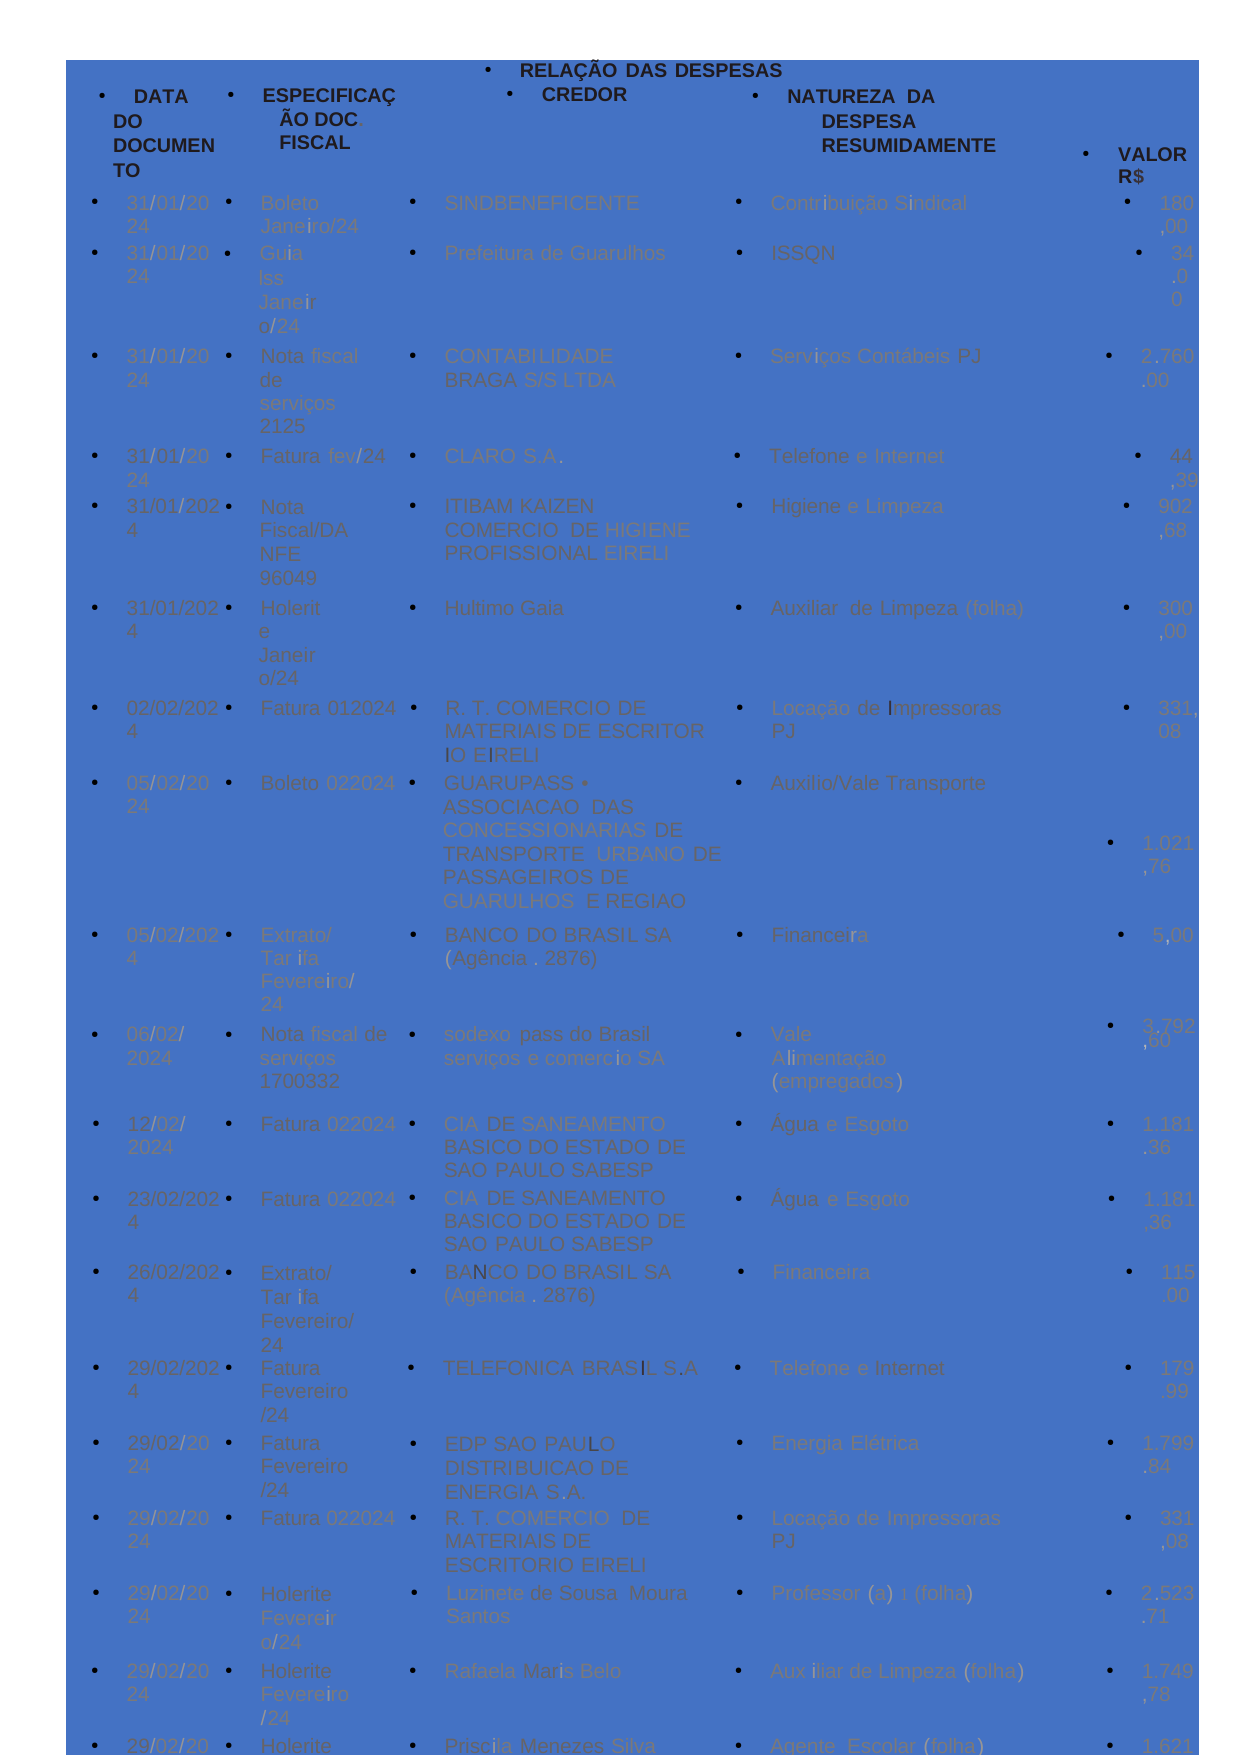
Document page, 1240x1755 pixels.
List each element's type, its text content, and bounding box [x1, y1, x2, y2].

table_cell 1.621.16 [1029, 1735, 1199, 1755]
table_cell Priscila Menezes Silva [405, 1735, 731, 1755]
table_cell VALOR R$ [1029, 144, 1199, 191]
table_cell 1.749,78 [1029, 1660, 1199, 1735]
table_cell 31/01/2024 [66, 241, 220, 345]
table_cell 05/02/2024 [66, 772, 220, 923]
table_cell GUARUPASS • ASSOCIACAO DAS CONCESSIONARIAS DE TRANSPORTE URBANO DE PASSAGEIROS DE GUARULHOS E REGIAO [405, 772, 731, 923]
table_cell Holerite Fevereiro/ 24 [220, 1735, 405, 1755]
table_cell Rafaela Maris Belo [405, 1660, 731, 1735]
table_cell Agente Escolar (folha) [731, 1735, 1029, 1755]
table_cell CIA DE SANEAMENTO BASICO DO ESTADO DE SAO PAULO SABESP [405, 1112, 731, 1187]
table_cell 902 ,68 [1029, 495, 1199, 597]
table_cell 12/02/ 2024 [66, 1112, 220, 1187]
table_cell Financeira [731, 1261, 1029, 1357]
table_cell 115.00 [1029, 1261, 1199, 1357]
table_cell 1.181.36 [1029, 1112, 1199, 1187]
table_cell 2.523.71 [1029, 1582, 1199, 1660]
table_cell 02/02/2024 [66, 697, 220, 772]
table_cell 300,00 [1029, 597, 1199, 697]
table_cell Serviços Contábeis PJ [731, 345, 1029, 445]
table_cell 1.799.84 [1029, 1432, 1199, 1507]
table_cell Financeira [731, 923, 1029, 1023]
table_cell BANCO DO BRASIL SA (Agência . 2876) [405, 1261, 731, 1357]
table_cell CIA DE SANEAMENTO BASICO DO ESTADO DE SAO PAULO SABESP [405, 1187, 731, 1261]
table_cell 31/01/2024 [66, 445, 220, 495]
table_cell DATA DO DOCUMENTO [66, 84, 220, 191]
table_cell 34.00 [1029, 241, 1199, 345]
table_cell Fatura Fevereiro/24 [220, 1357, 405, 1432]
table_cell 3.792,60 [1029, 1023, 1199, 1052]
table_cell Nota fiscal de serviços 1700332 [220, 1023, 405, 1112]
table_cell 31/01/2024 [66, 191, 220, 241]
table_cell 29/02/2024 [66, 1357, 220, 1432]
table_cell 331,08 [1029, 1507, 1199, 1582]
table_cell Higiene e Limpeza [731, 495, 1029, 597]
table_cell SINDBENEFICENTE [405, 191, 731, 241]
table_cell Guia lss Janeiro/24 [220, 241, 405, 345]
table_cell Locação de Impressoras PJ [731, 697, 1029, 772]
table_cell 1.021,76 [1029, 832, 1199, 923]
table_cell Telefone e Internet [731, 1357, 1029, 1432]
table_cell Holerite Janeiro/24 [220, 597, 405, 697]
table_cell Vale Alimentação (empregados) [731, 1023, 1029, 1112]
table_cell Extrato/Tar ifa Fevereiro/24 [220, 923, 405, 1023]
table_cell Auxiliar de Limpeza (folha) [731, 597, 1029, 697]
table_cell 05/02/2024 [66, 923, 220, 1023]
table_cell R. T. COMERCIO DE MATERIAIS DE ESCRITOR IO EIRELI [405, 697, 731, 772]
table_cell 2.760.00 [1029, 345, 1199, 445]
table_cell 179.99 [1029, 1357, 1199, 1432]
table_cell [1029, 84, 1199, 144]
table_cell Prefeitura de Guarulhos [405, 241, 731, 345]
table_cell Nota fiscal de serviços 2125 [220, 345, 405, 445]
table_header RELAÇÃO DAS DESPESAS [66, 60, 1199, 84]
table_cell Holerite Fevereiro/24 [220, 1660, 405, 1735]
table_cell [1029, 772, 1199, 832]
table_cell 44,39 [1029, 445, 1199, 495]
table_cell 26/02/2024 [66, 1261, 220, 1357]
table_cell ESPECIFICAÇÃO DOC. FISCAL [220, 84, 405, 191]
table_cell Nota Fiscal/DANFE 96049 [220, 495, 405, 597]
table_cell 29/02/2024 [66, 1507, 220, 1582]
table_cell Contribuição Sindical [731, 191, 1029, 241]
table_cell CONTABILIDADE BRAGA S/S LTDA [405, 345, 731, 445]
table_cell Auxilio/Vale Transporte [731, 772, 1029, 923]
table_cell Aux iliar de Limpeza (folha) [731, 1660, 1029, 1735]
table_cell R. T. COMERCIO DE MATERIAIS DE ESCRITORIO EIRELI [405, 1507, 731, 1582]
table_cell 29/02/2024 [66, 1432, 220, 1507]
table_cell 29/02/2024 [66, 1582, 220, 1660]
table_cell Extrato/Tar ifa Fevereiro/24 [220, 1261, 405, 1357]
table_cell Boleto Janeiro/24 [220, 191, 405, 241]
table_cell Locação de Impressoras PJ [731, 1507, 1029, 1582]
table_cell 29/02/2024 [66, 1660, 220, 1735]
table_cell NATUREZA DA DESPESA RESUMIDAMENTE [731, 84, 1029, 191]
table_cell sodexo pass do Brasil serviços e comercio SA [405, 1023, 731, 1112]
table_cell 180,00 [1029, 191, 1199, 241]
table_cell 31/01/2024 [66, 495, 220, 597]
table_cell Água e Esgoto [731, 1112, 1029, 1187]
table_cell Luzinete de Sousa Moura Santos [405, 1582, 731, 1660]
table_cell Fatura Fevereiro/24 [220, 1432, 405, 1507]
table_cell Hultimo Gaia [405, 597, 731, 697]
table_cell TELEFONICA BRASIL S.A [405, 1357, 731, 1432]
table_cell Fatura 022024 [220, 1507, 405, 1582]
table_cell Fatura 022024 [220, 1112, 405, 1187]
table_cell Fatura fev/24 [220, 445, 405, 495]
table_cell Fatura 022024 [220, 1187, 405, 1261]
table_cell [1029, 1052, 1199, 1112]
table_cell EDP SAO PAULO DISTRIBUICAO DE ENERGIA S.A. [405, 1432, 731, 1507]
table_cell 23/02/2024 [66, 1187, 220, 1261]
table_cell 5,00 [1029, 923, 1199, 1023]
table_cell Energia Elétrica [731, 1432, 1029, 1507]
table_cell Água e Esgoto [731, 1187, 1029, 1261]
table_cell Telefone e Internet [731, 445, 1029, 495]
table_cell CLARO S.A. [405, 445, 731, 495]
table_cell ITIBAM KAIZEN COMERCIO DE HIGIENE PROFISSIONAL EIRELI [405, 495, 731, 597]
table_cell Professor (a) 1 (folha) [731, 1582, 1029, 1660]
table_cell Holerite Fevereiro/24 [220, 1582, 405, 1660]
table_cell 31/01/2024 [66, 345, 220, 445]
table_cell ISSQN [731, 241, 1029, 345]
table_cell 31/01/2024 [66, 597, 220, 697]
table_cell 1.181,36 [1029, 1187, 1199, 1261]
table_cell 331,08 [1029, 697, 1199, 772]
table_cell CREDOR [405, 84, 731, 191]
table_cell 06/02/ 2024 [66, 1023, 220, 1112]
table_cell Boleto 022024 [220, 772, 405, 923]
table_cell 29/02/2024 [66, 1735, 220, 1755]
table_cell BANCO DO BRASIL SA (Agência . 2876) [405, 923, 731, 1023]
table_cell Fatura 012024 [220, 697, 405, 772]
